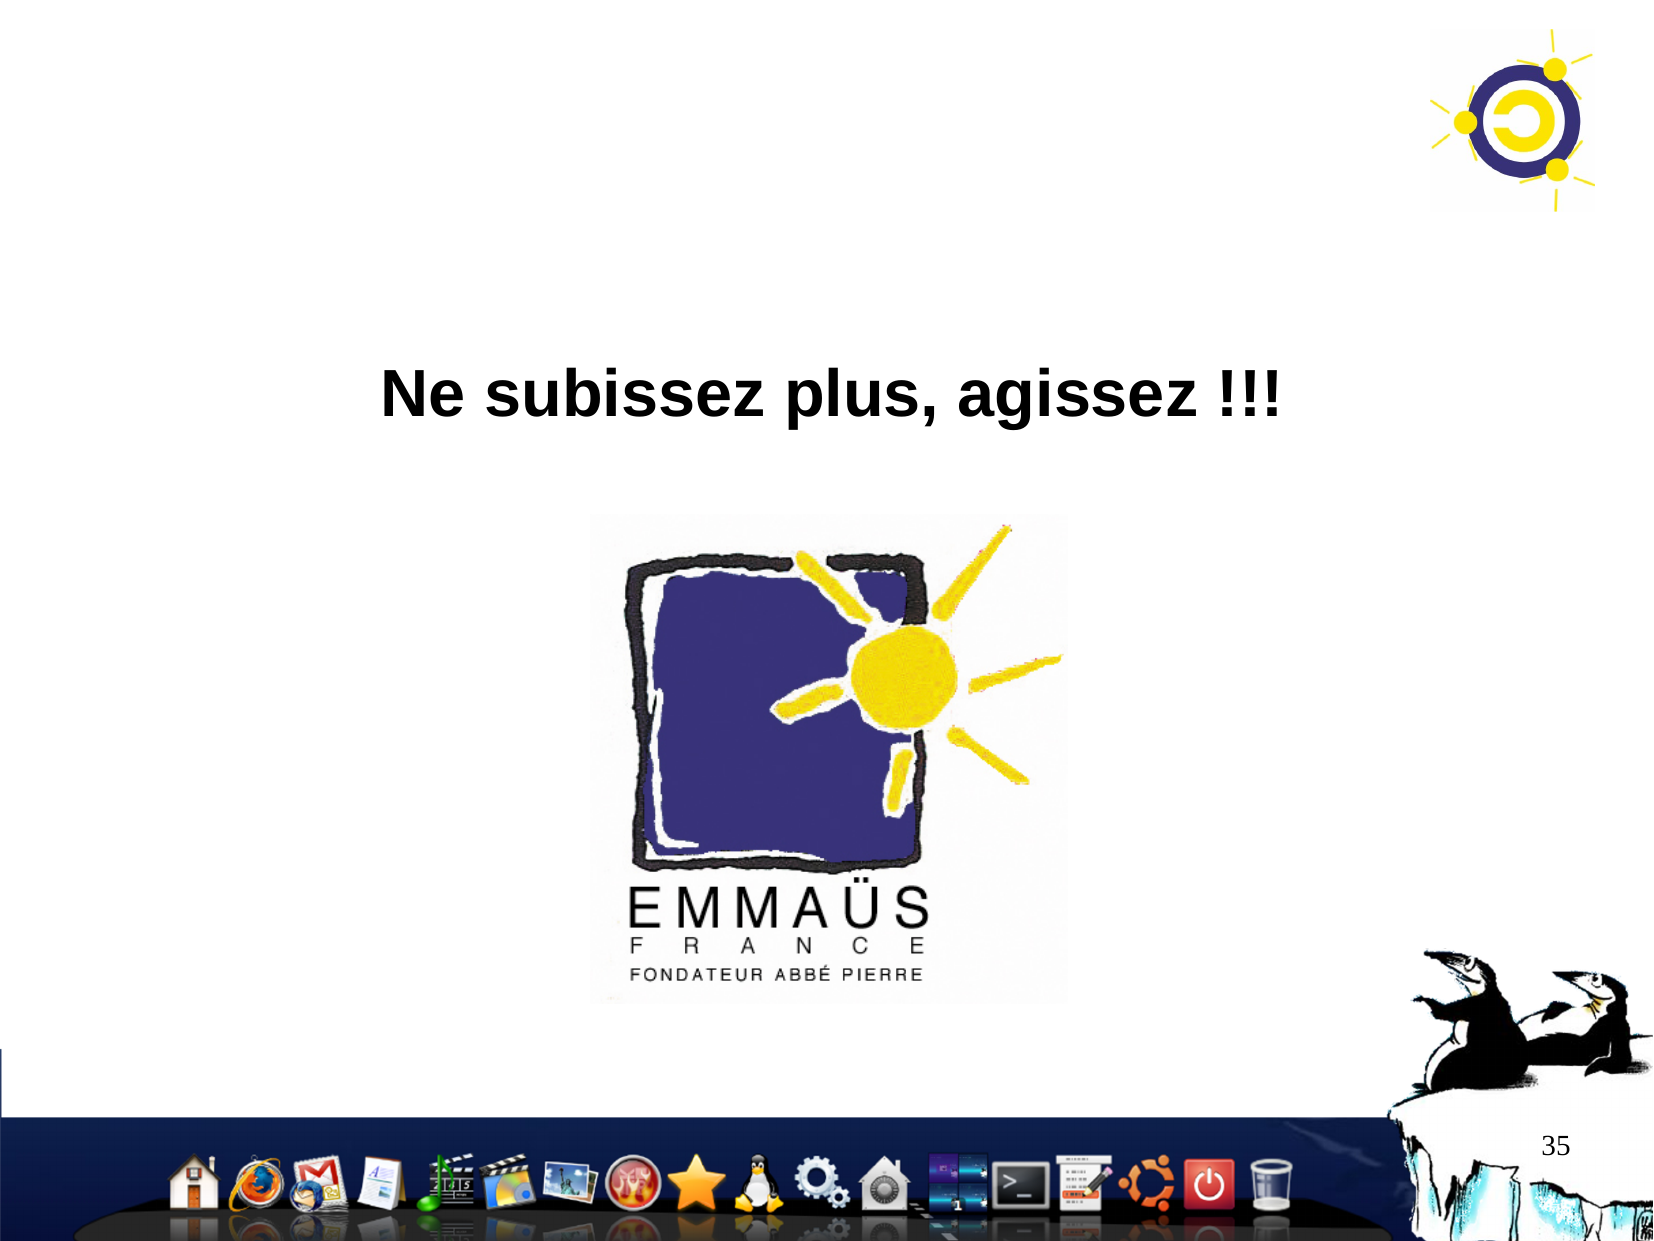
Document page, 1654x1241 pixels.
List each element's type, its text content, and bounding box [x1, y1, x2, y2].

picture [0, 29, 1653, 1241]
title [82, 49, 1571, 257]
list Ne subissez plus, agissez !!! [88, 147, 1577, 975]
